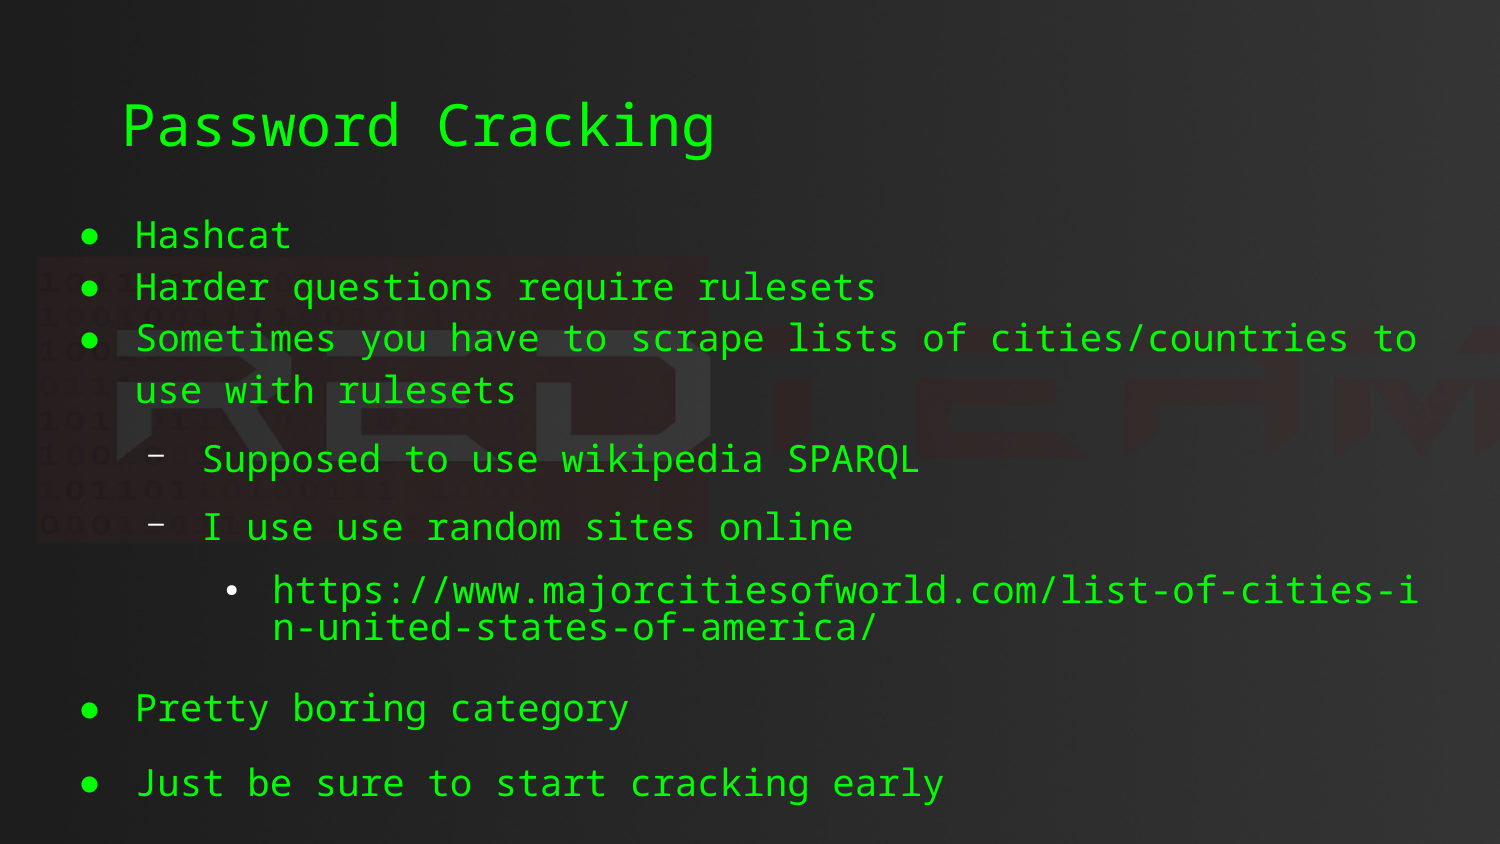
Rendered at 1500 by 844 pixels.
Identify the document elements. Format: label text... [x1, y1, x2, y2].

list Hashcat Harder questions require rulesets Sometimes you have to scrape lists of cities/countries to use with rulesets Supposed to use wikipedia SPARQL I use use random sites online https://www.majorcitiesofworld.com/list-of-cities-in-united-states-of-america/ Pretty boring category Just be sure to start cracking early [44, 189, 1443, 750]
picture [0, 0, 1500, 844]
title Password Cracking [105, 72, 1443, 167]
